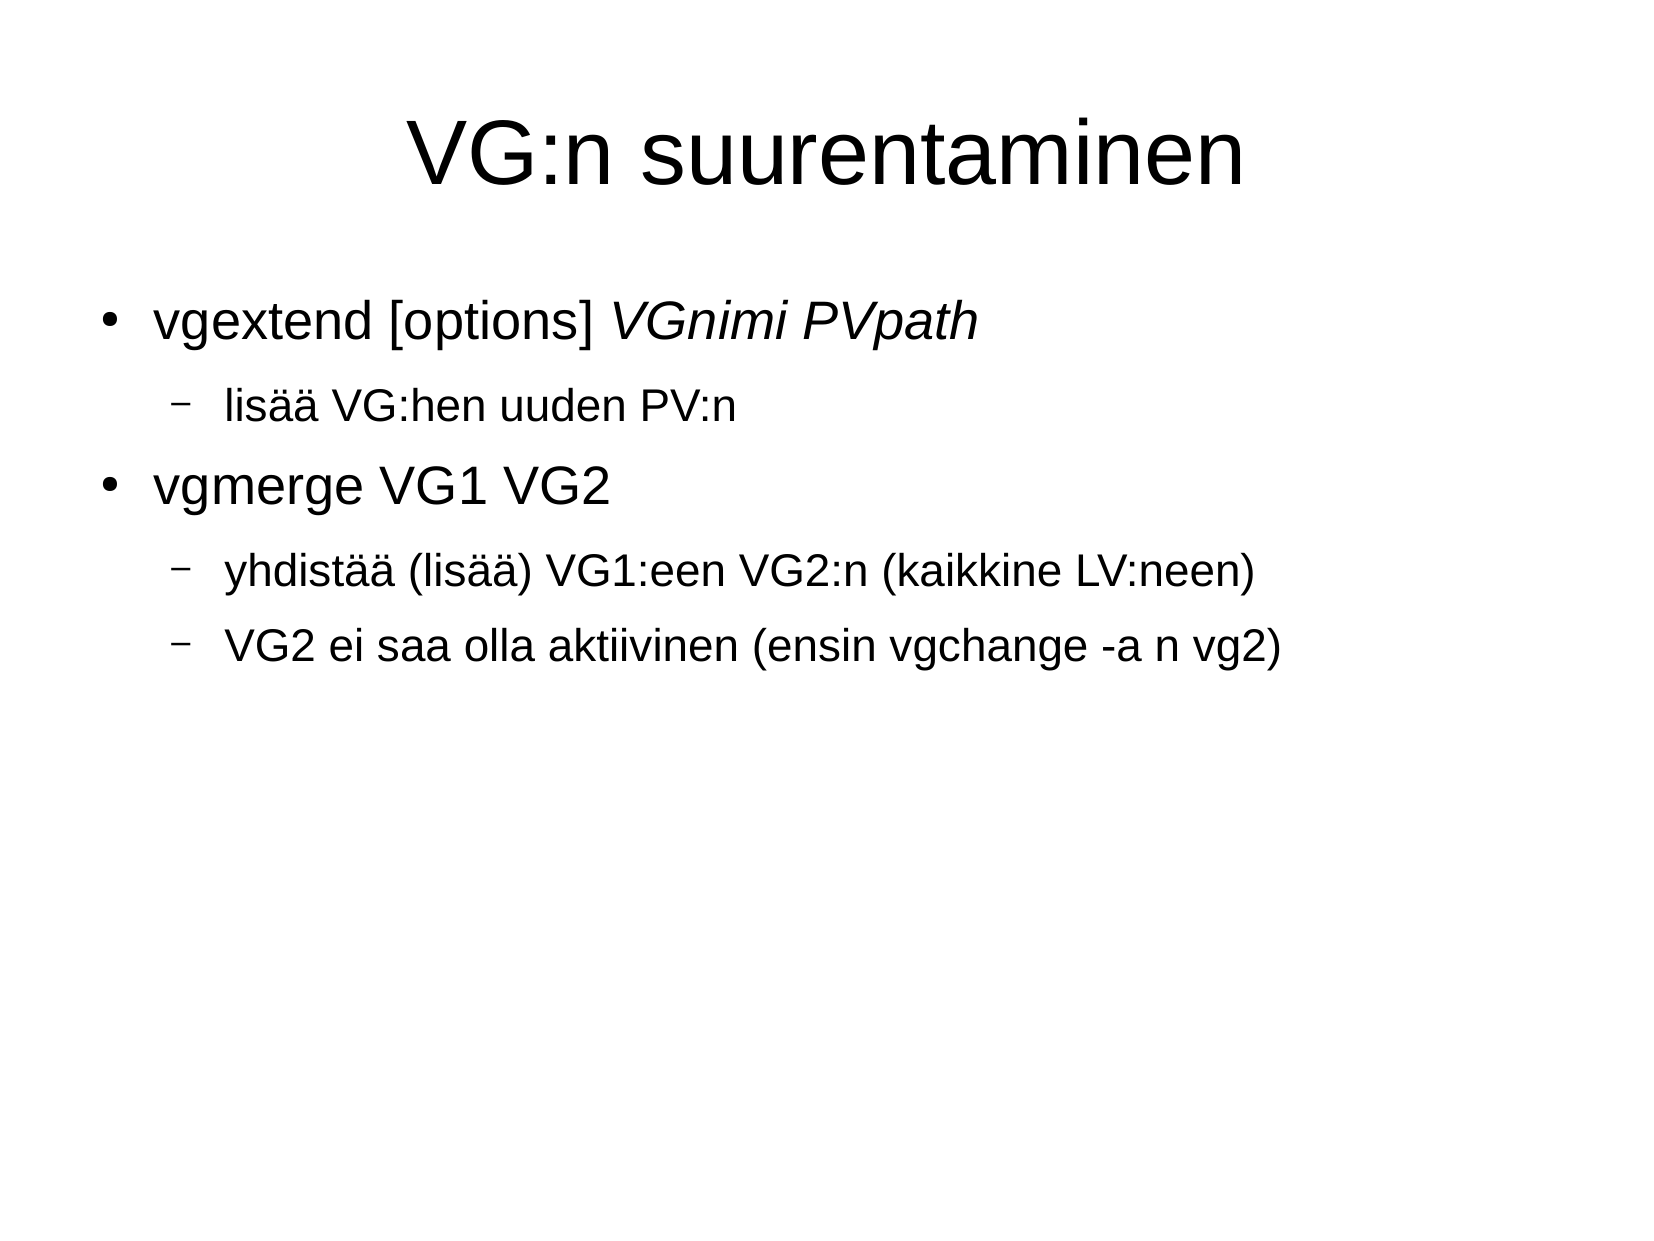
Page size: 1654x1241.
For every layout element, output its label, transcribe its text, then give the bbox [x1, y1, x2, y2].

list vgextend [options] VGnimi PVpath lisää VG:hen uuden PV:n vgmerge VG1 VG2 yhdistää (lisää) VG1:een VG2:n (kaikkine LV:neen) VG2 ei saa olla aktiivinen (ensin vgchange -a n vg2) [82, 290, 1571, 1010]
title VG:n suurentaminen [82, 49, 1571, 257]
